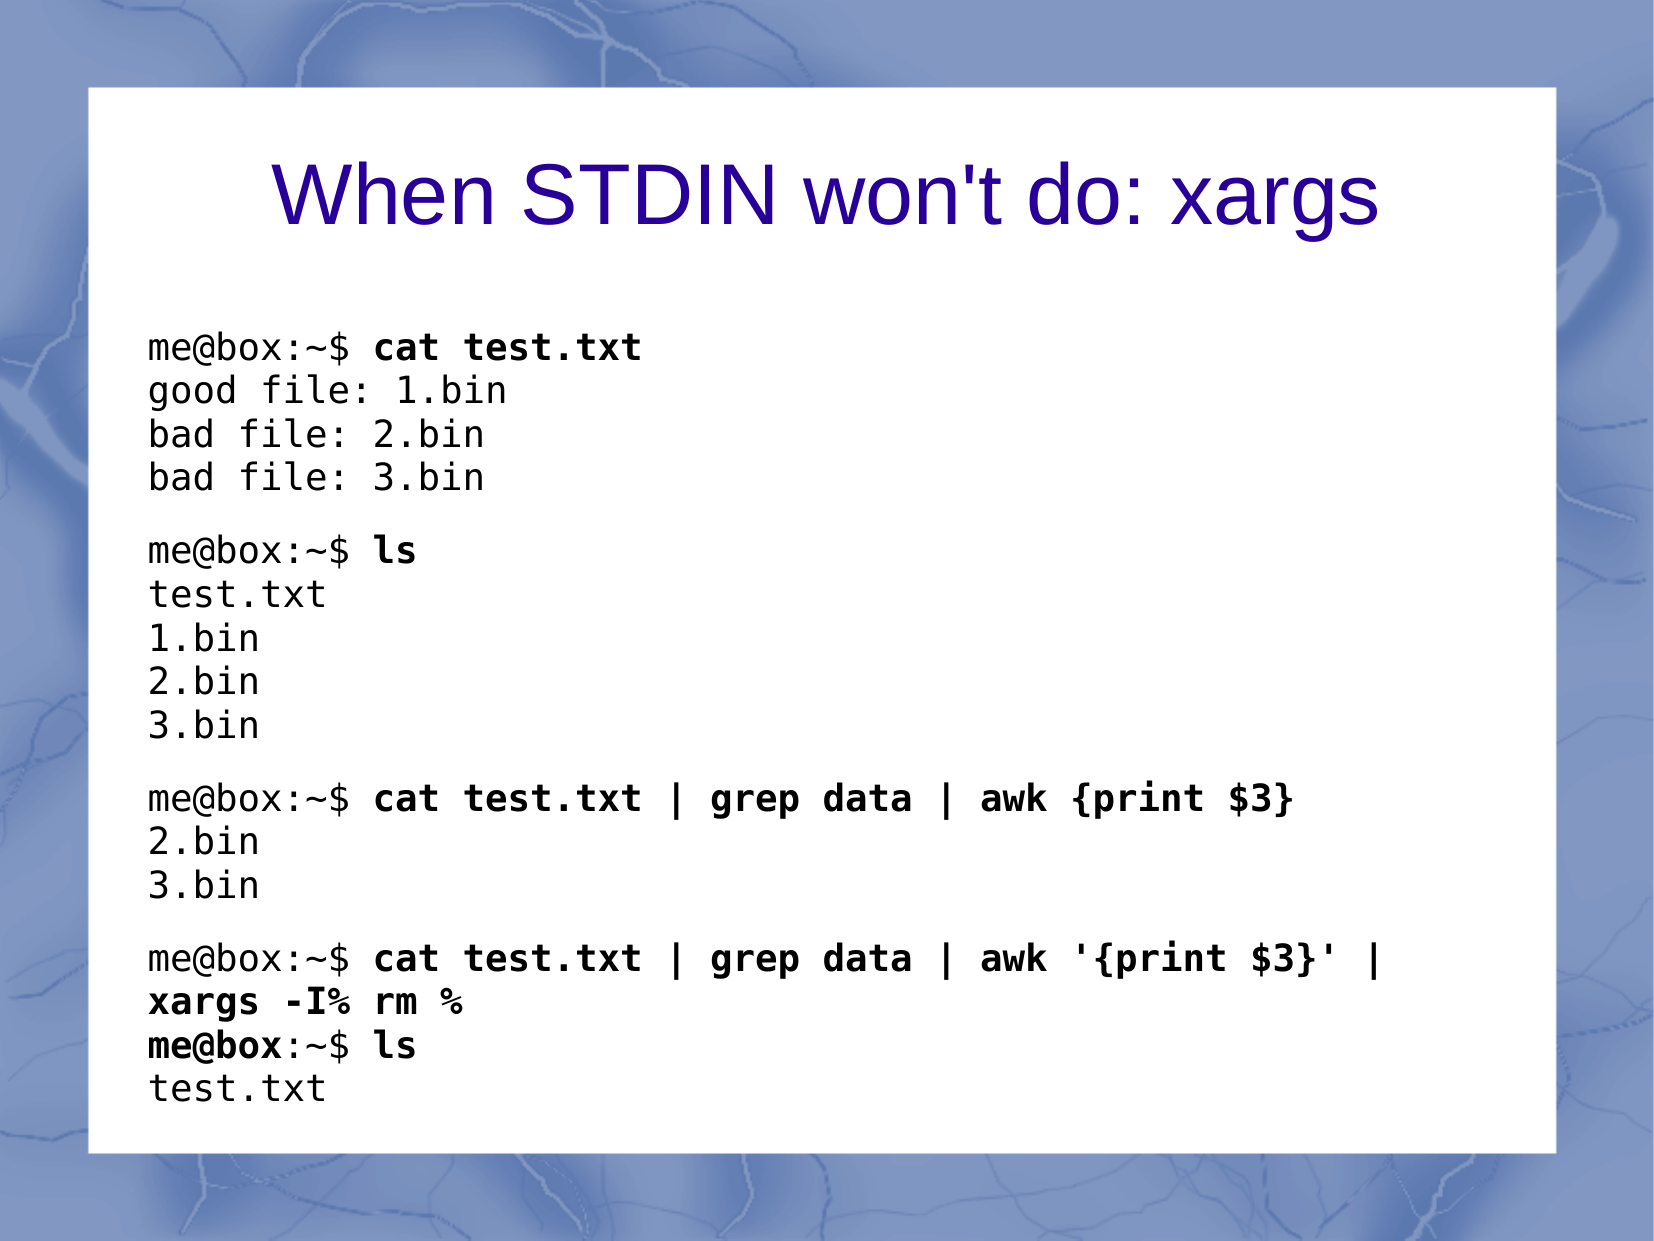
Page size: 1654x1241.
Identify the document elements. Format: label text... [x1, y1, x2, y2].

picture [0, 0, 1654, 1241]
title When STDIN won't do: xargs [118, 90, 1536, 298]
list me@box:~$ cat test.txt good file: 1.bin bad file: 2.bin bad file: 3.bin me@box:~$ ls test.txt 1.bin 2.bin 3.bin me@box:~$ cat test.txt | grep data | awk {print $3} 2.bin 3.bin me@box:~$ cat test.txt | grep data | awk '{print $3}' | xargs -I% rm % me@box:~$ ls test.txt [147, 325, 1506, 1241]
